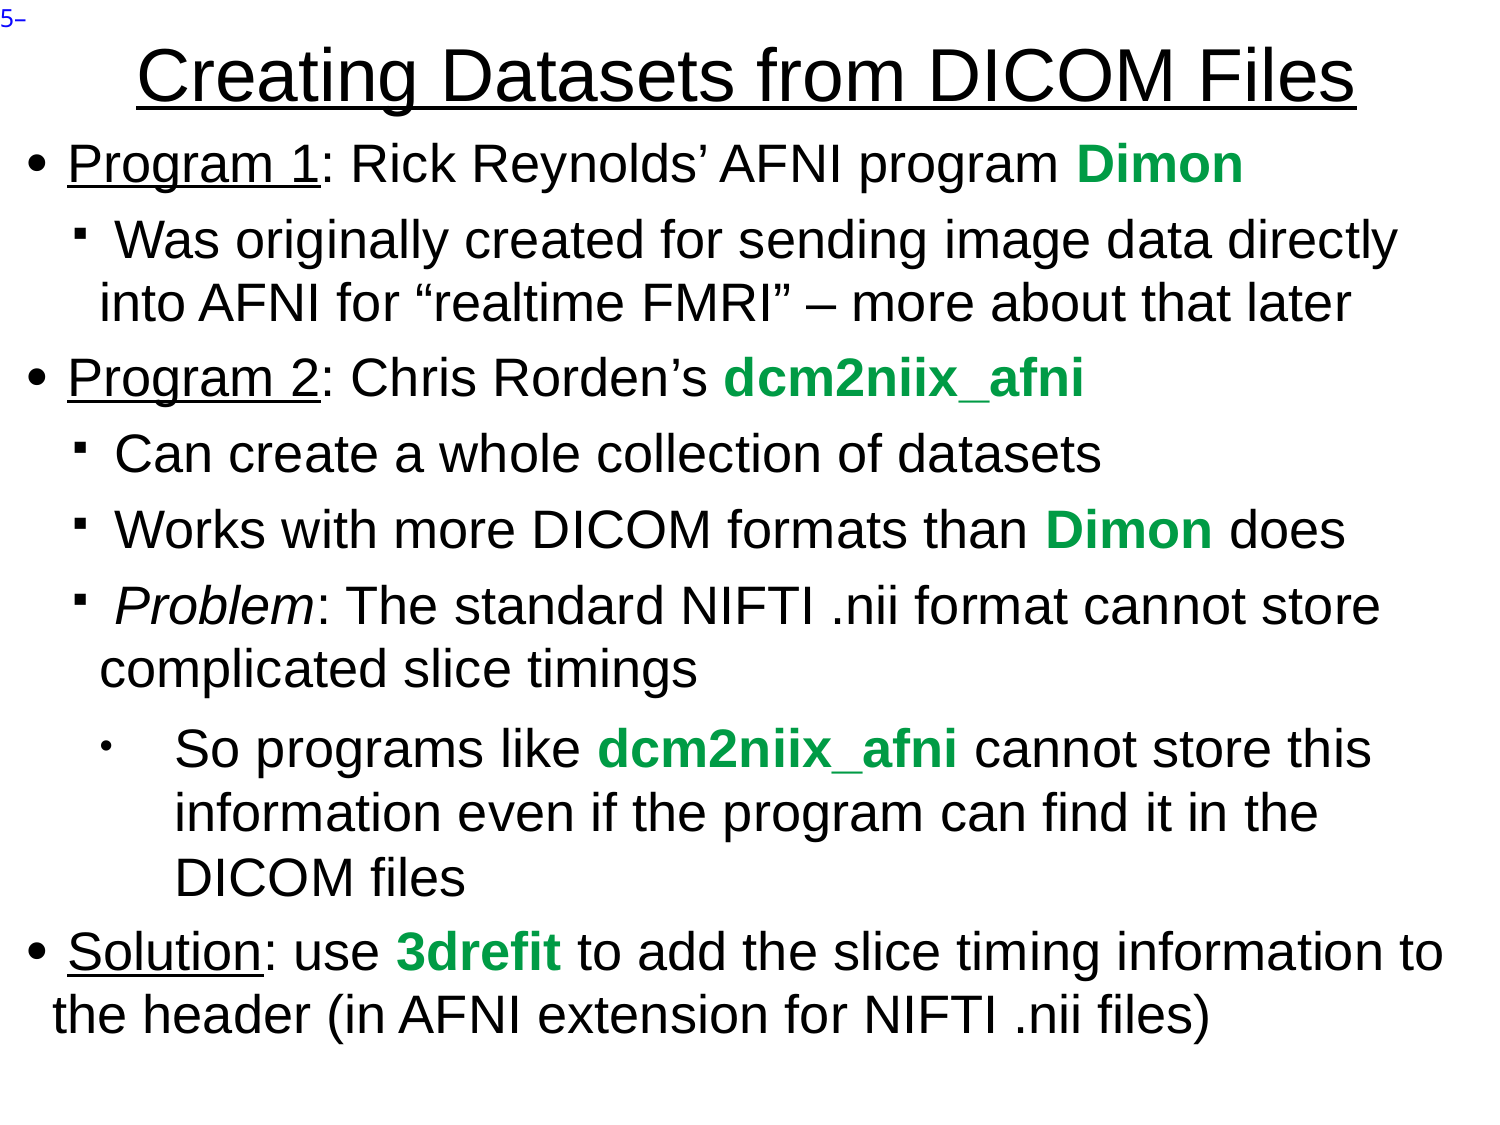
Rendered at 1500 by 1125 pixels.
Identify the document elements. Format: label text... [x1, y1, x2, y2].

list Program 1: Rick Reynolds’ AFNI program Dimon Was originally created for sending image data directly into AFNI for “realtime FMRI” – more about that later Program 2: Chris Rorden’s dcm2niix_afni Can create a whole collection of datasets Works with more DICOM formats than Dimon does Problem: The standard NIFTI .nii format cannot store complicated slice timings So programs like dcm2niix_afni cannot store this information even if the program can find it in the DICOM files Solution: use 3drefit to add the slice timing information to the header (in AFNI extension for NIFTI .nii files) [9, 124, 1491, 1116]
title Creating Datasets from DICOM Files [109, 16, 1385, 124]
